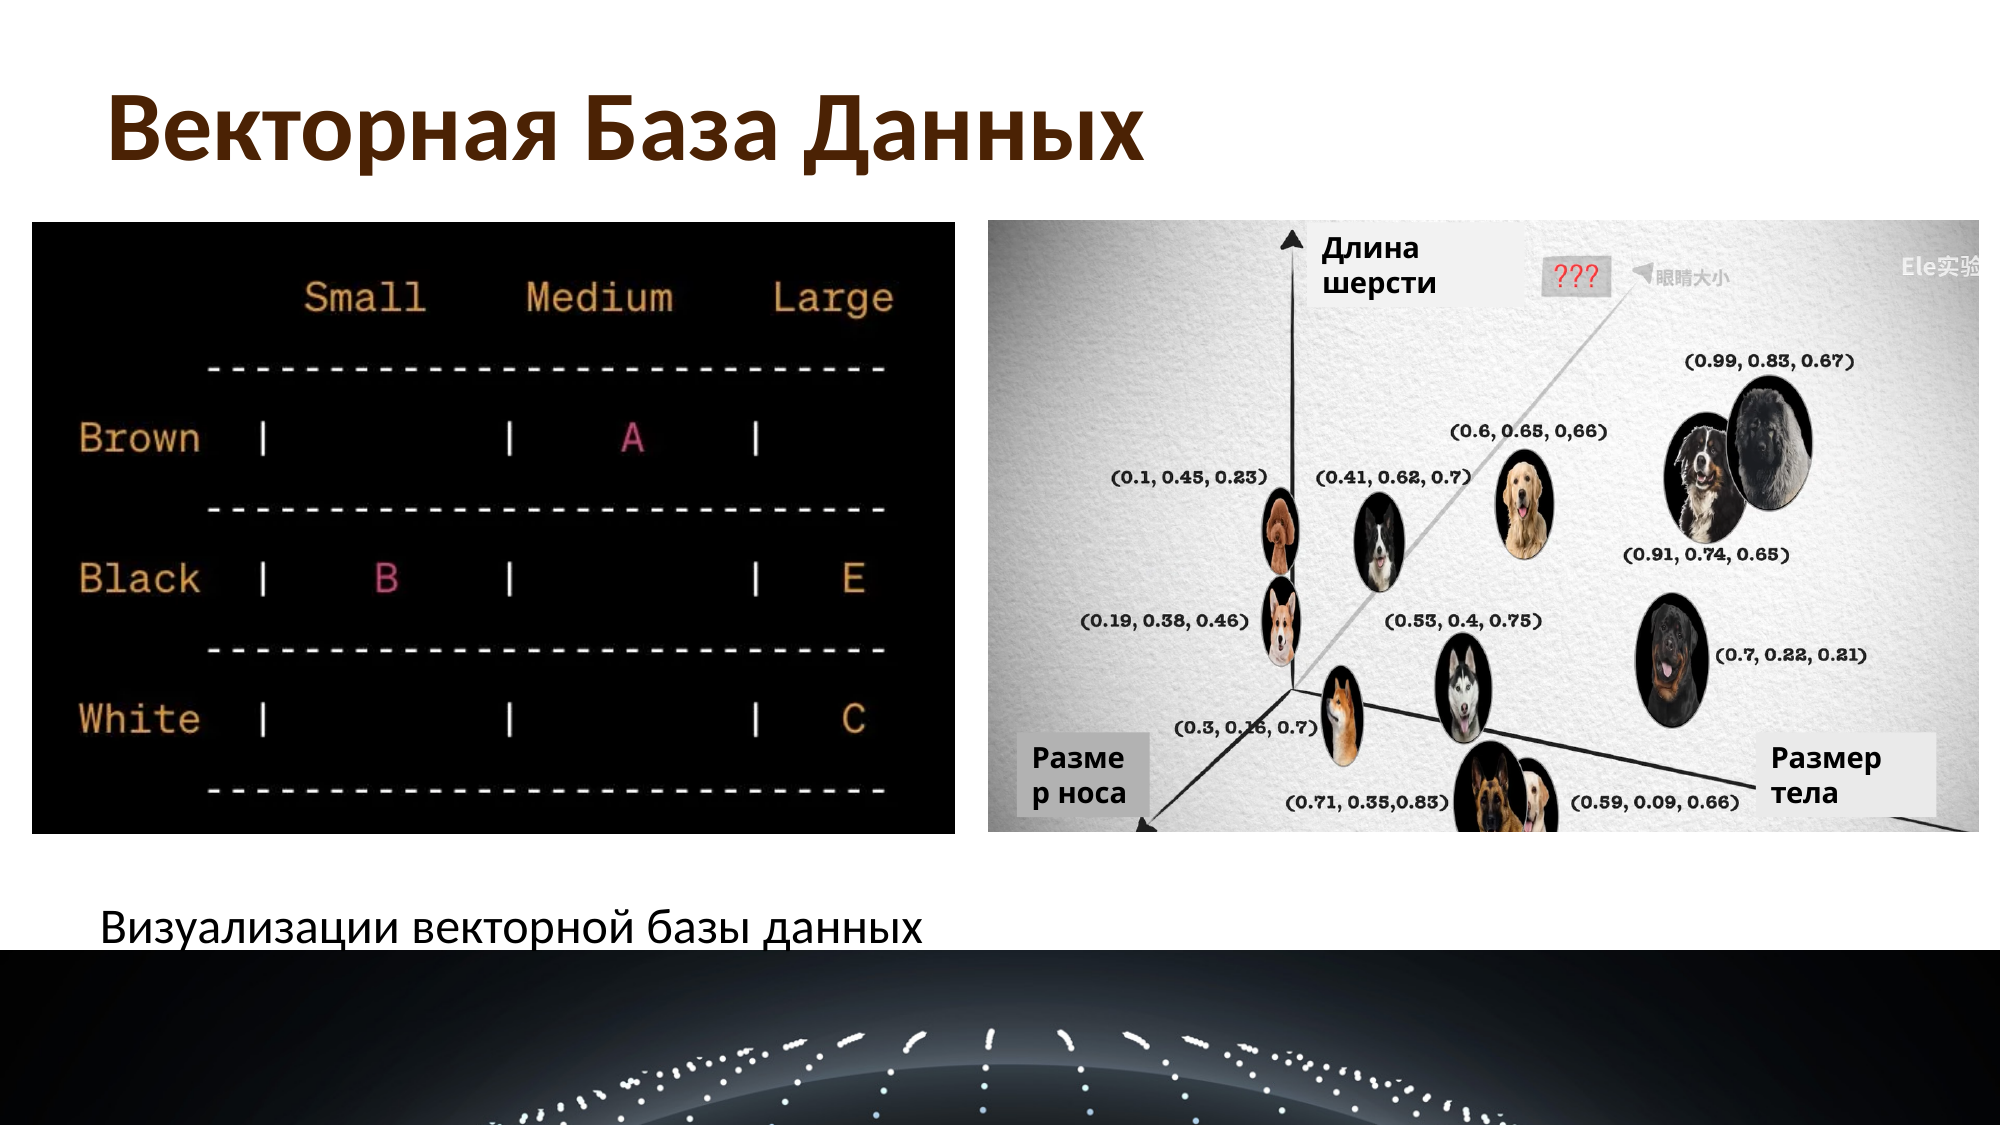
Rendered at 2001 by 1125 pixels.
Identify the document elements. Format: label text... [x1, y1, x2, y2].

picture [988, 220, 1979, 832]
picture [0, 950, 2000, 1125]
text_box Размер носа [1016, 732, 1150, 818]
text_box Размер тела [1755, 732, 1937, 818]
text_box Векторная База Данных [91, 53, 1806, 189]
text_box Визуализации векторной базы данных [85, 856, 1892, 962]
text_box Длина шерсти [1307, 222, 1525, 308]
picture [32, 222, 955, 834]
